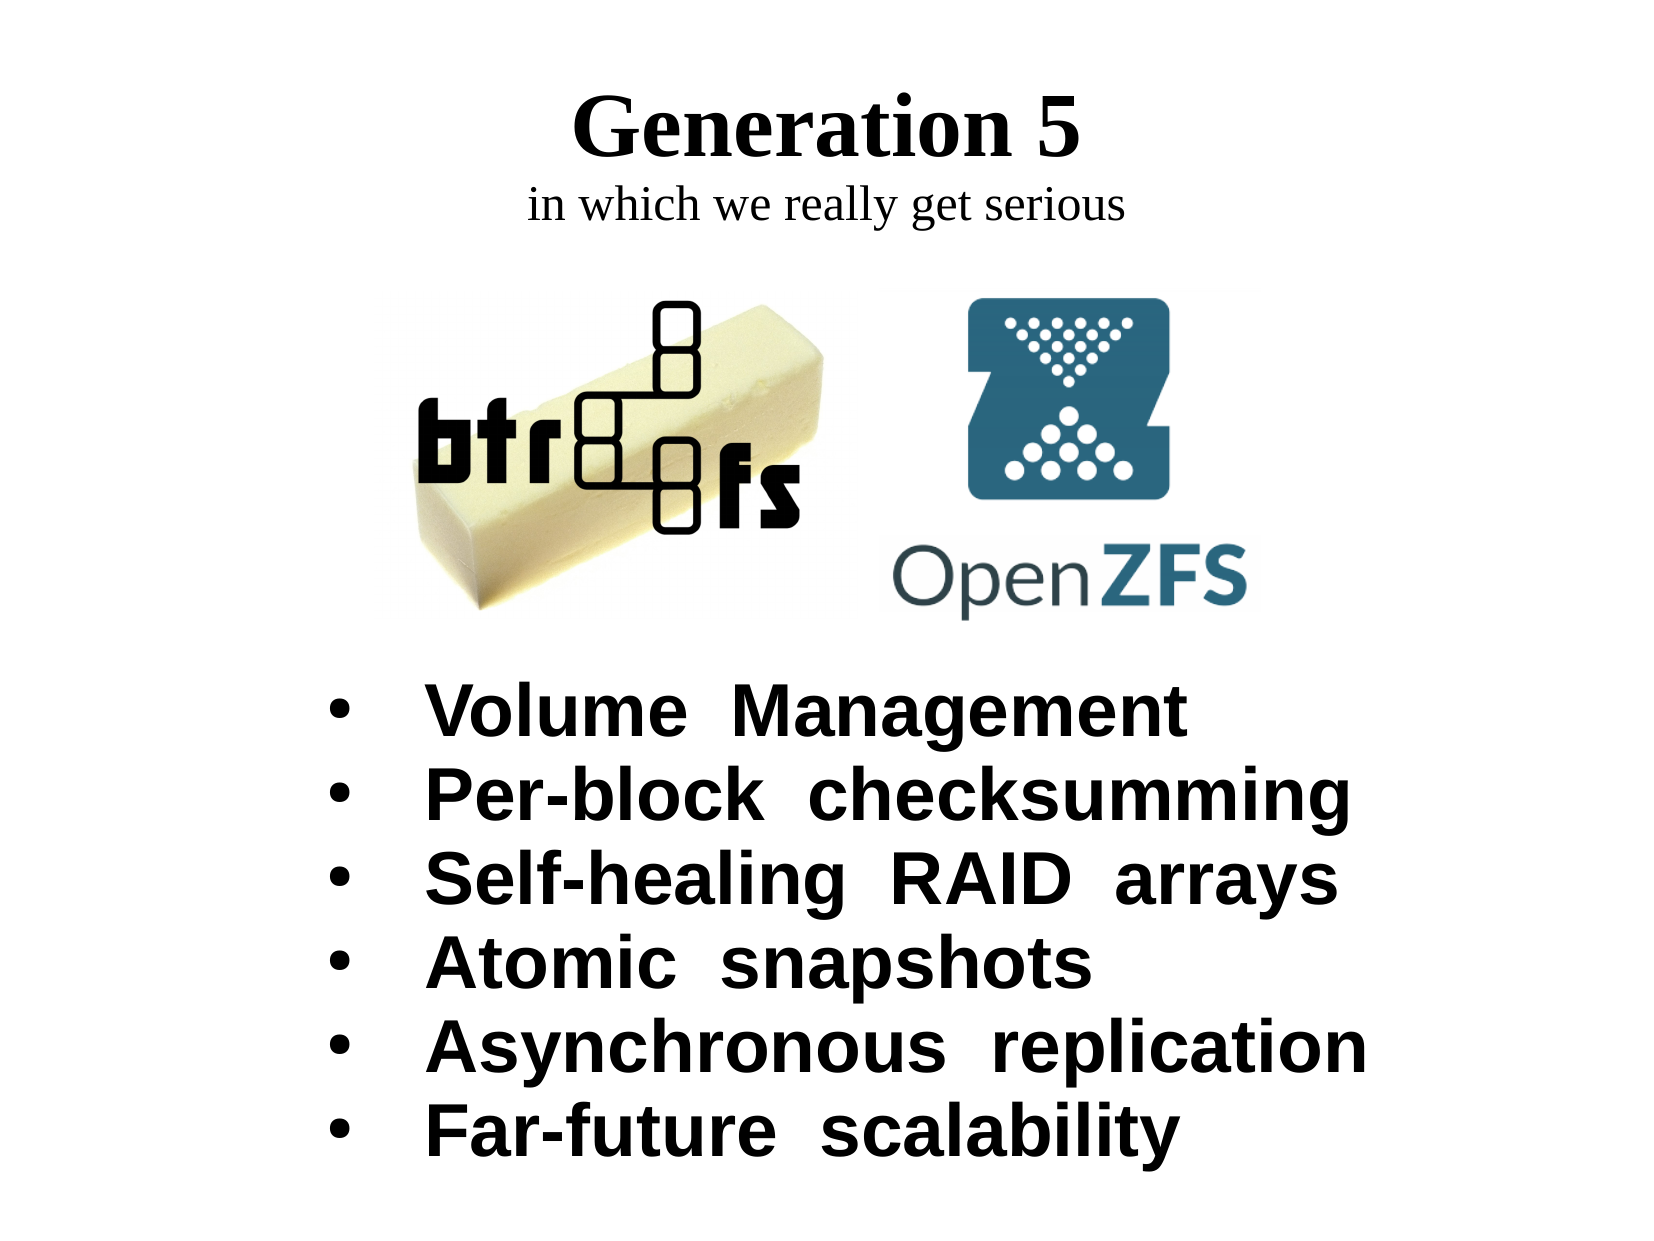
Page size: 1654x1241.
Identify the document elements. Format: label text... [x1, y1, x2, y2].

table_header Volume Management Per-block checksumming Self-healing RAID arrays Atomic snapshots Asynchronous replication Far-future scalability [312, 661, 1548, 1188]
picture [374, 291, 858, 619]
title Generation 5 in which we really get serious [82, 49, 1571, 257]
picture [879, 284, 1261, 635]
